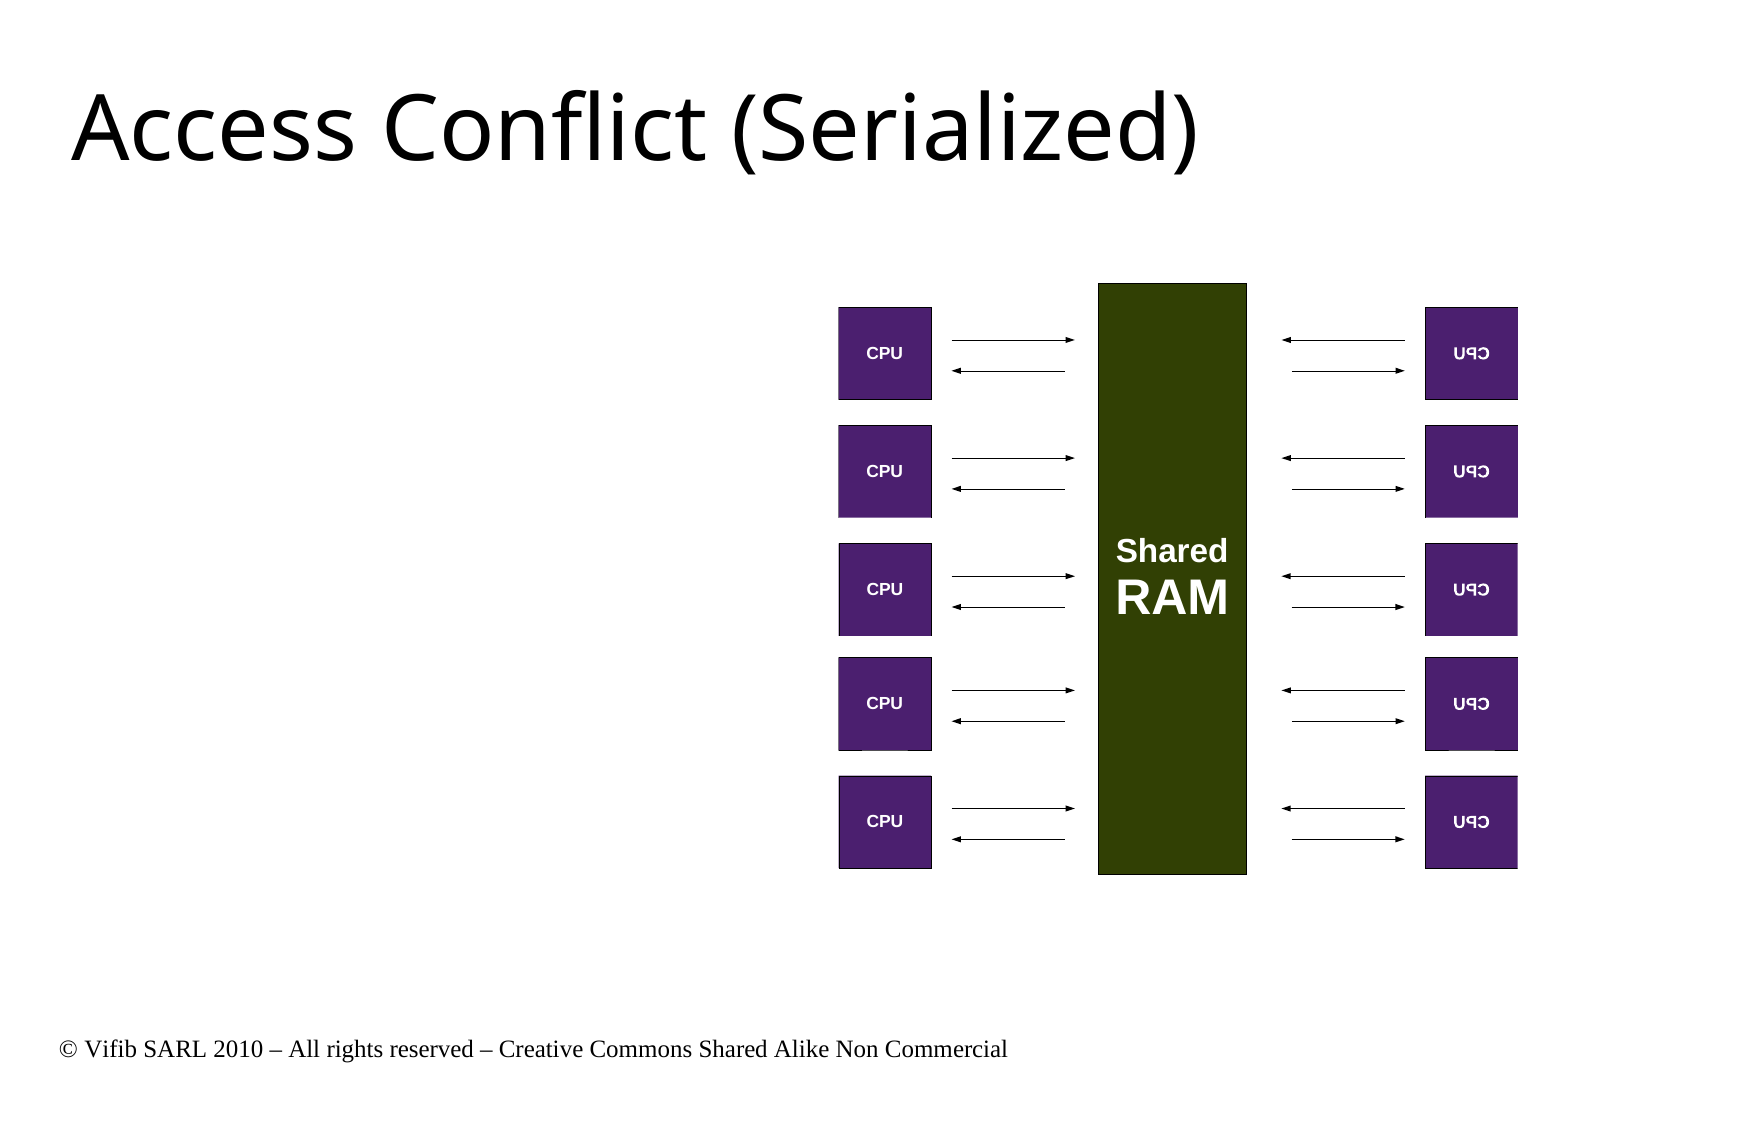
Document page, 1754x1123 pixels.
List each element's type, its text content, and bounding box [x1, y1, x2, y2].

text_box Shared RAM [1098, 283, 1247, 875]
picture [838, 543, 1075, 636]
picture [1281, 775, 1518, 869]
picture [838, 425, 1075, 518]
picture [1281, 657, 1518, 751]
picture [838, 775, 1075, 869]
title Access Conflict (Serialized) [71, 63, 1707, 187]
picture [1281, 307, 1518, 400]
picture [838, 307, 1075, 400]
picture [1281, 543, 1518, 636]
picture [838, 657, 1075, 751]
picture [1281, 425, 1518, 518]
